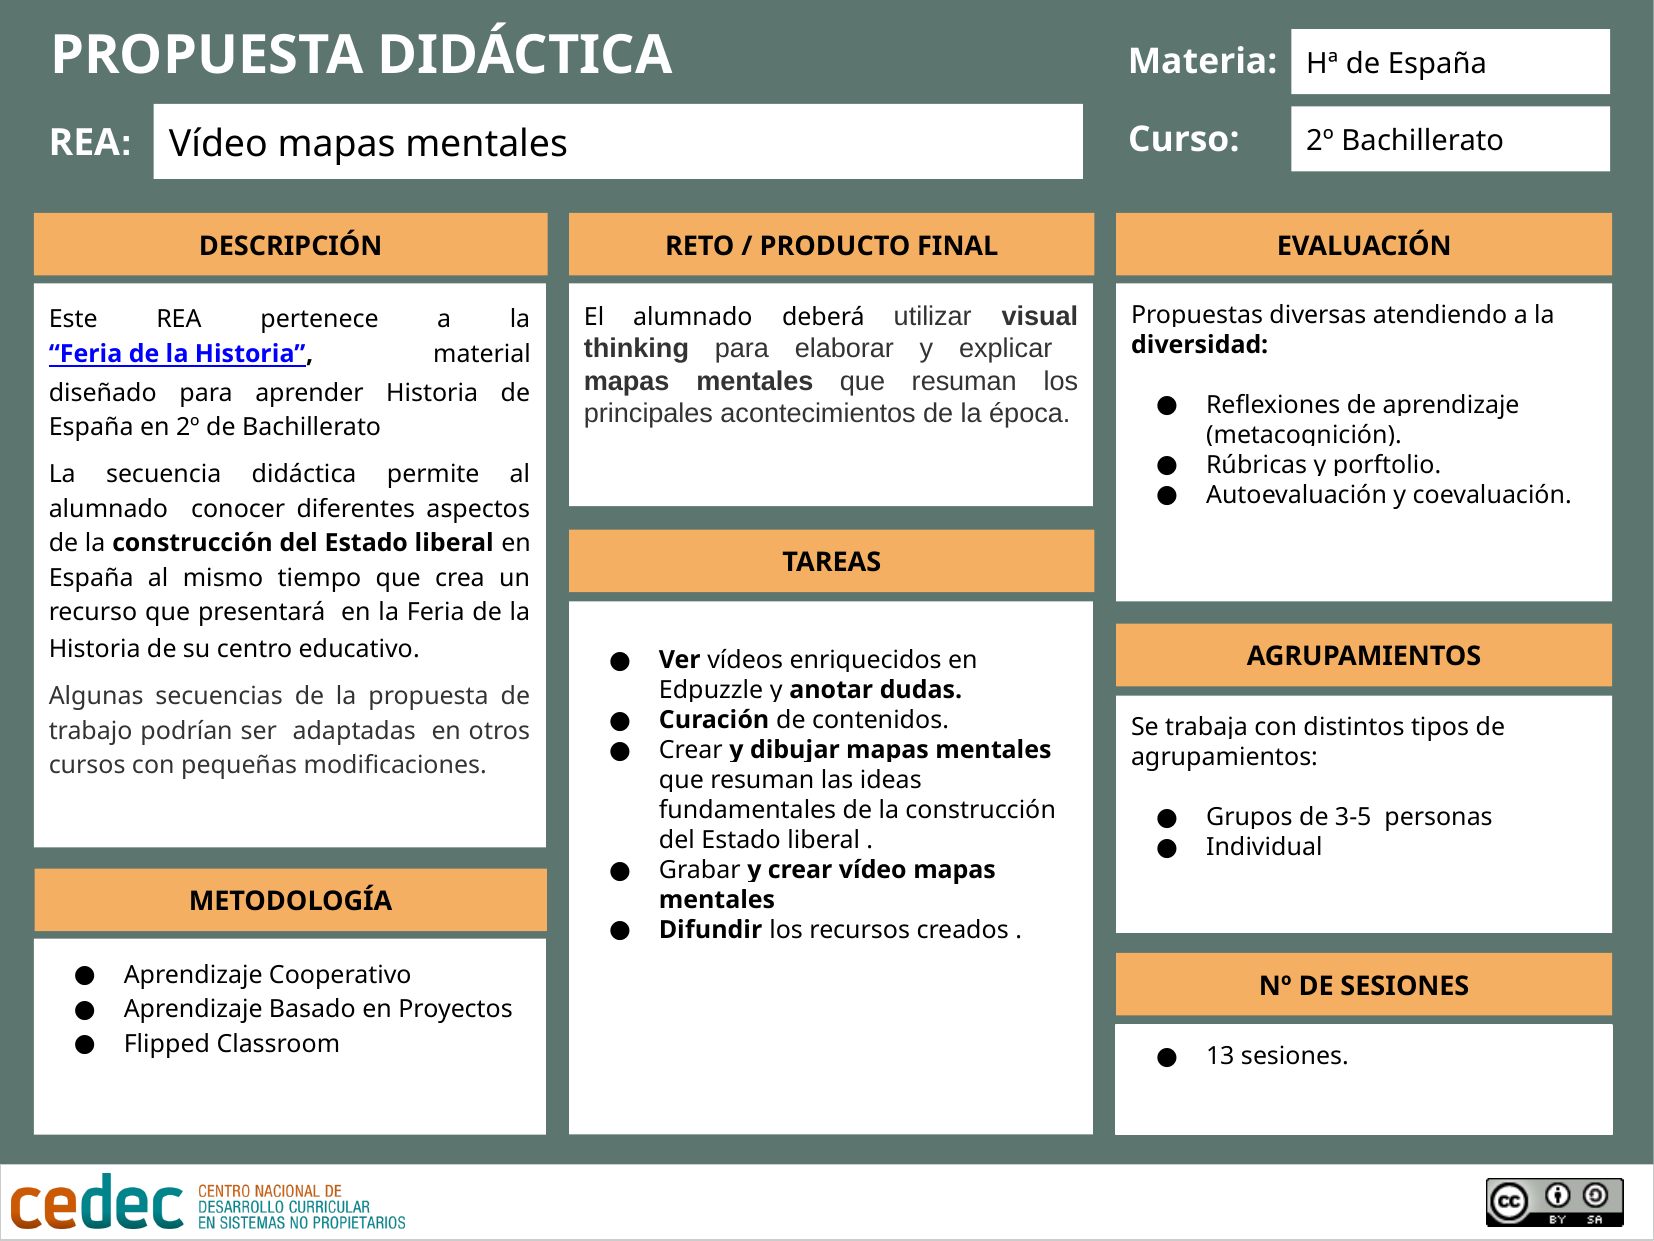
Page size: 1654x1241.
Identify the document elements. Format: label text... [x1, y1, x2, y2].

text_box METODOLOGÍA [34, 868, 547, 932]
text_box Propuestas diversas atendiendo a la diversidad: Reflexiones de aprendizaje (metacognición). Rúbricas y porftolio. Autoevaluación y coevaluación. [1116, 283, 1613, 602]
text_box El alumnado deberá utilizar visual thinking para elaborar y explicar mapas mentales que resuman los principales acontecimientos de la época. [569, 283, 1093, 507]
text_box Aprendizaje Cooperativo Aprendizaje Basado en Proyectos Flipped Classroom [33, 938, 546, 1135]
text_box [0, 1164, 1654, 1241]
text_box Ver vídeos enriquecidos en Edpuzzle y anotar dudas. Curación de contenidos. Crear y dibujar mapas mentales que resuman las ideas fundamentales de la construcción del Estado liberal . Grabar y crear vídeo mapas mentales Difundir los recursos creados . [569, 601, 1093, 1135]
text_box Materia: [1113, 30, 1291, 94]
text_box AGRUPAMIENTOS [1116, 623, 1613, 687]
text_box Curso: [1113, 109, 1303, 173]
text_box Este REA pertenece a la “Feria de la Historia”, material diseñado para aprender Historia de España en 2º de Bachillerato La secuencia didáctica permite al alumnado conocer diferentes aspectos de la construcción del Estado liberal en España al mismo tiempo que crea un recurso que presentará en la Feria de la Historia de su centro educativo. Algunas secuencias de la propuesta de trabajo podrían ser adaptadas en otros cursos con pequeñas modificaciones. [33, 283, 546, 848]
text_box EVALUACIÓN [1116, 212, 1613, 276]
text_box Nº DE SESIONES [1116, 952, 1613, 1016]
text_box Se trabaja con distintos tipos de agrupamientos: Grupos de 3-5 personas Individual [1116, 695, 1613, 933]
text_box Hª de España [1291, 29, 1611, 95]
text_box TAREAS [569, 529, 1095, 593]
text_box DESCRIPCIÓN [33, 212, 548, 276]
picture [11, 1173, 405, 1229]
text_box RETO / PRODUCTO FINAL [569, 212, 1095, 276]
text_box REA: [33, 110, 153, 174]
text_box PROPUESTA DIDÁCTICA [35, 11, 697, 110]
text_box 13 sesiones. [1116, 1024, 1613, 1135]
text_box Vídeo mapas mentales [153, 103, 1083, 179]
text_box 2º Bachillerato [1291, 106, 1611, 172]
picture [1486, 1178, 1624, 1227]
